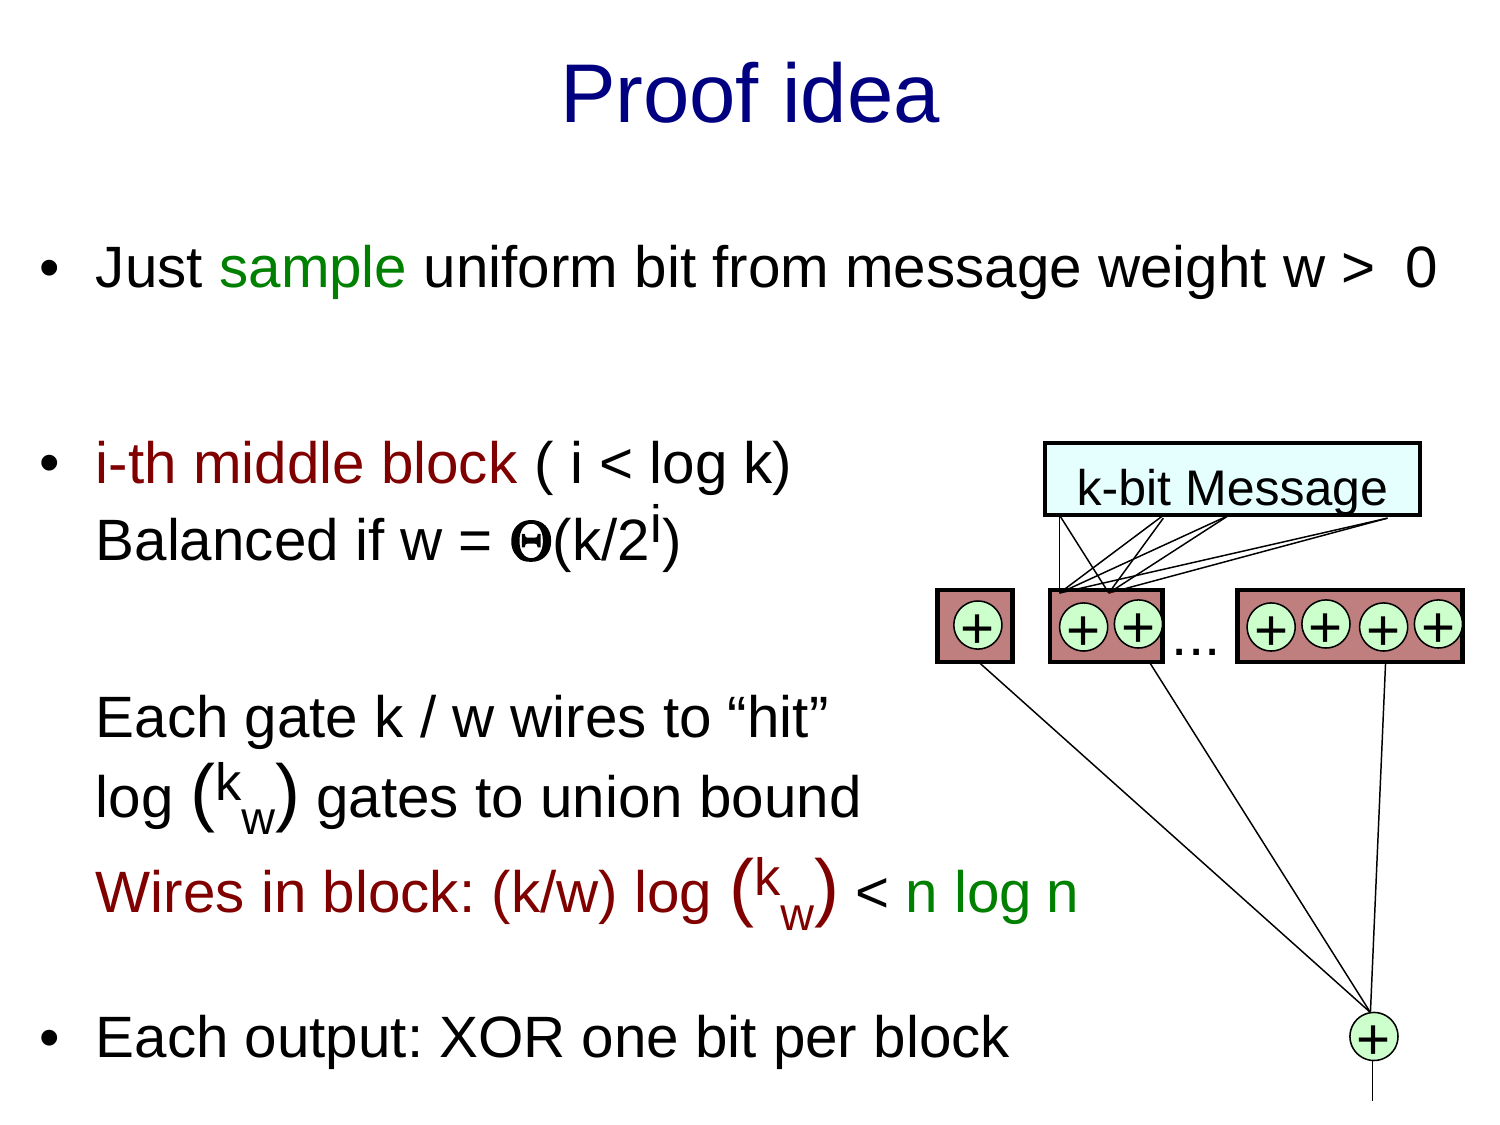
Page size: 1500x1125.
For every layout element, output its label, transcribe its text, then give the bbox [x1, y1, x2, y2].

text_box + [1247, 602, 1296, 652]
text_box [1270, 590, 1463, 663]
text_box k-bit Message [1044, 443, 1420, 516]
text_box + [953, 601, 1002, 650]
text_box + [1114, 599, 1163, 649]
text_box + [1349, 1012, 1399, 1061]
list Just sample uniform bit from message weight w > 0 i-th middle block ( i < log k) Balanced if w = Q(k/2i) Each gate k / w wires to “hit” log (kw) gates to union bound Wires in block: (k/w) log (kw) < n log n Each output: XOR one bit per block [24, 162, 1500, 1125]
text_box ... [1157, 590, 1270, 676]
text_box + [1359, 602, 1408, 652]
text_box + [1059, 602, 1108, 652]
text_box [1049, 590, 1157, 663]
text_box + [1301, 599, 1351, 649]
text_box [937, 590, 1013, 663]
text_box + [1414, 599, 1463, 649]
title Proof idea [112, 37, 1388, 150]
